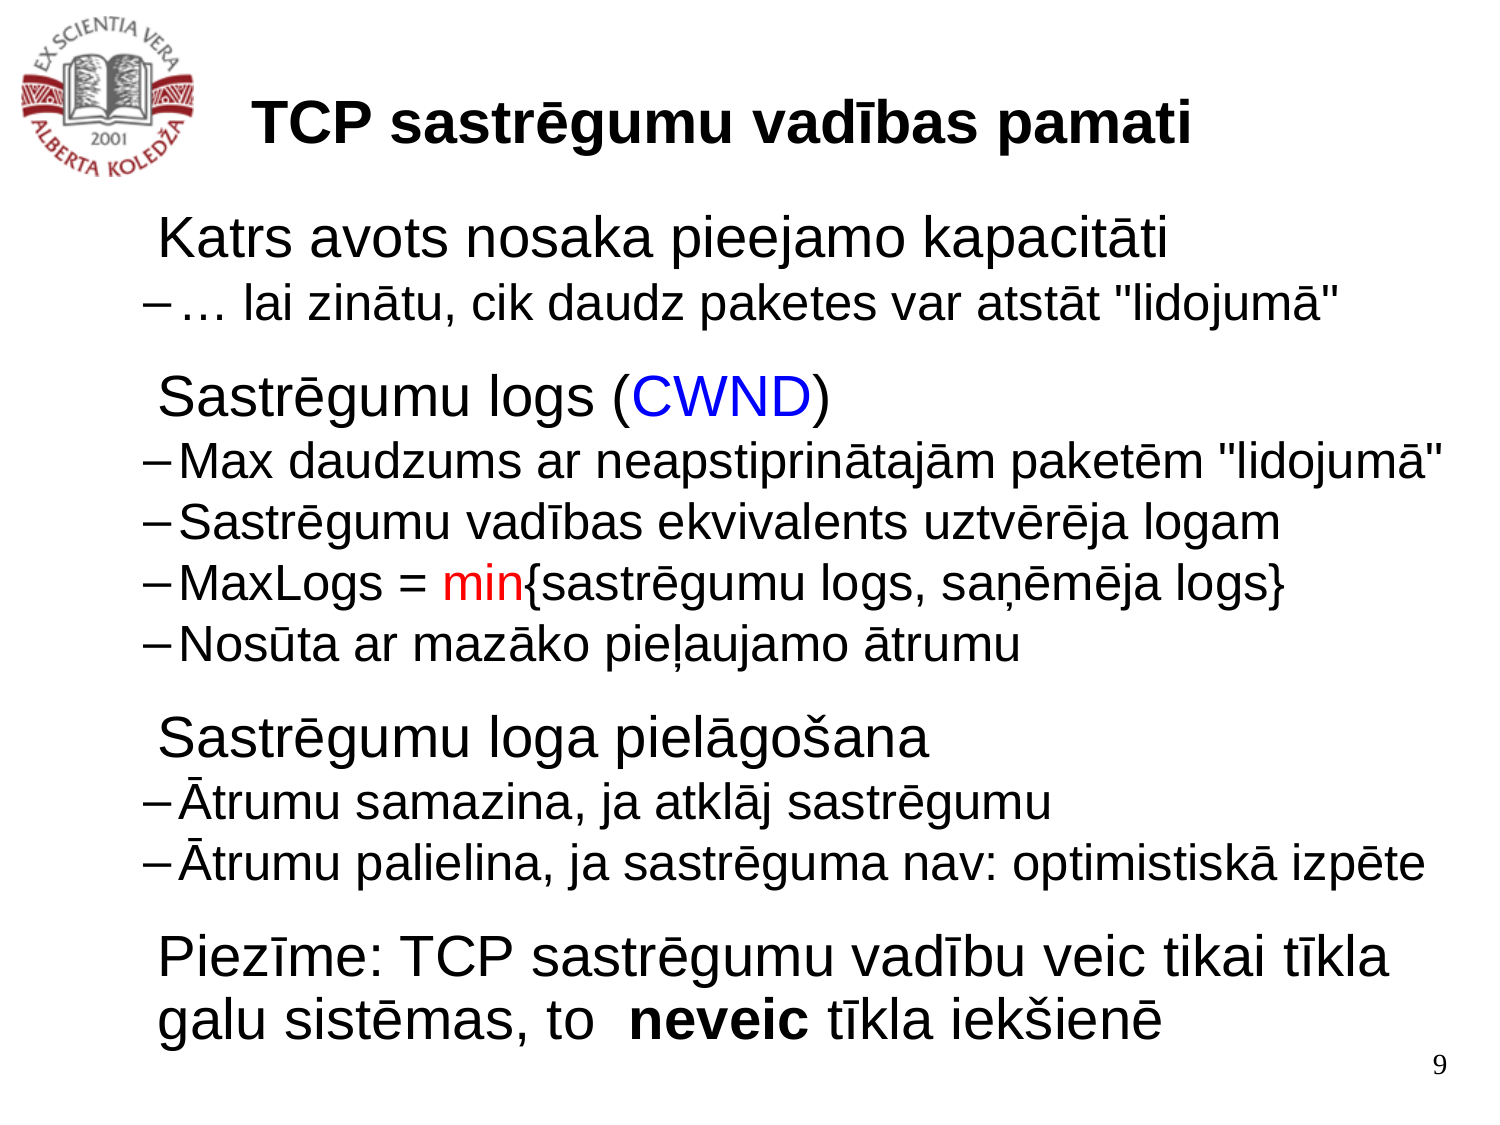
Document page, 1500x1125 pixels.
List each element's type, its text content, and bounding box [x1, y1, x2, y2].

list Katrs avots nosaka pieejamo kapacitāti … lai zinātu, cik daudz paketes var atstāt "lidojumā" Sastrēgumu logs (CWND) Max daudzums ar neapstiprinātajām paketēm "lidojumā" Sastrēgumu vadības ekvivalents uztvērēja logam MaxLogs = min{sastrēgumu logs, saņēmēja logs} Nosūta ar mazāko pieļaujamo ātrumu Sastrēgumu loga pielāgošana Ātrumu samazina, ja atklāj sastrēgumu Ātrumu palielina, ja sastrēguma nav: optimistiskā izpēte Piezīme: TCP sastrēgumu vadību veic tikai tīkla galu sistēmas, to neveic tīkla iekšienē [74, 200, 1463, 1101]
title TCP sastrēgumu vadības pamati [50, 62, 1374, 175]
picture [21, 16, 194, 177]
